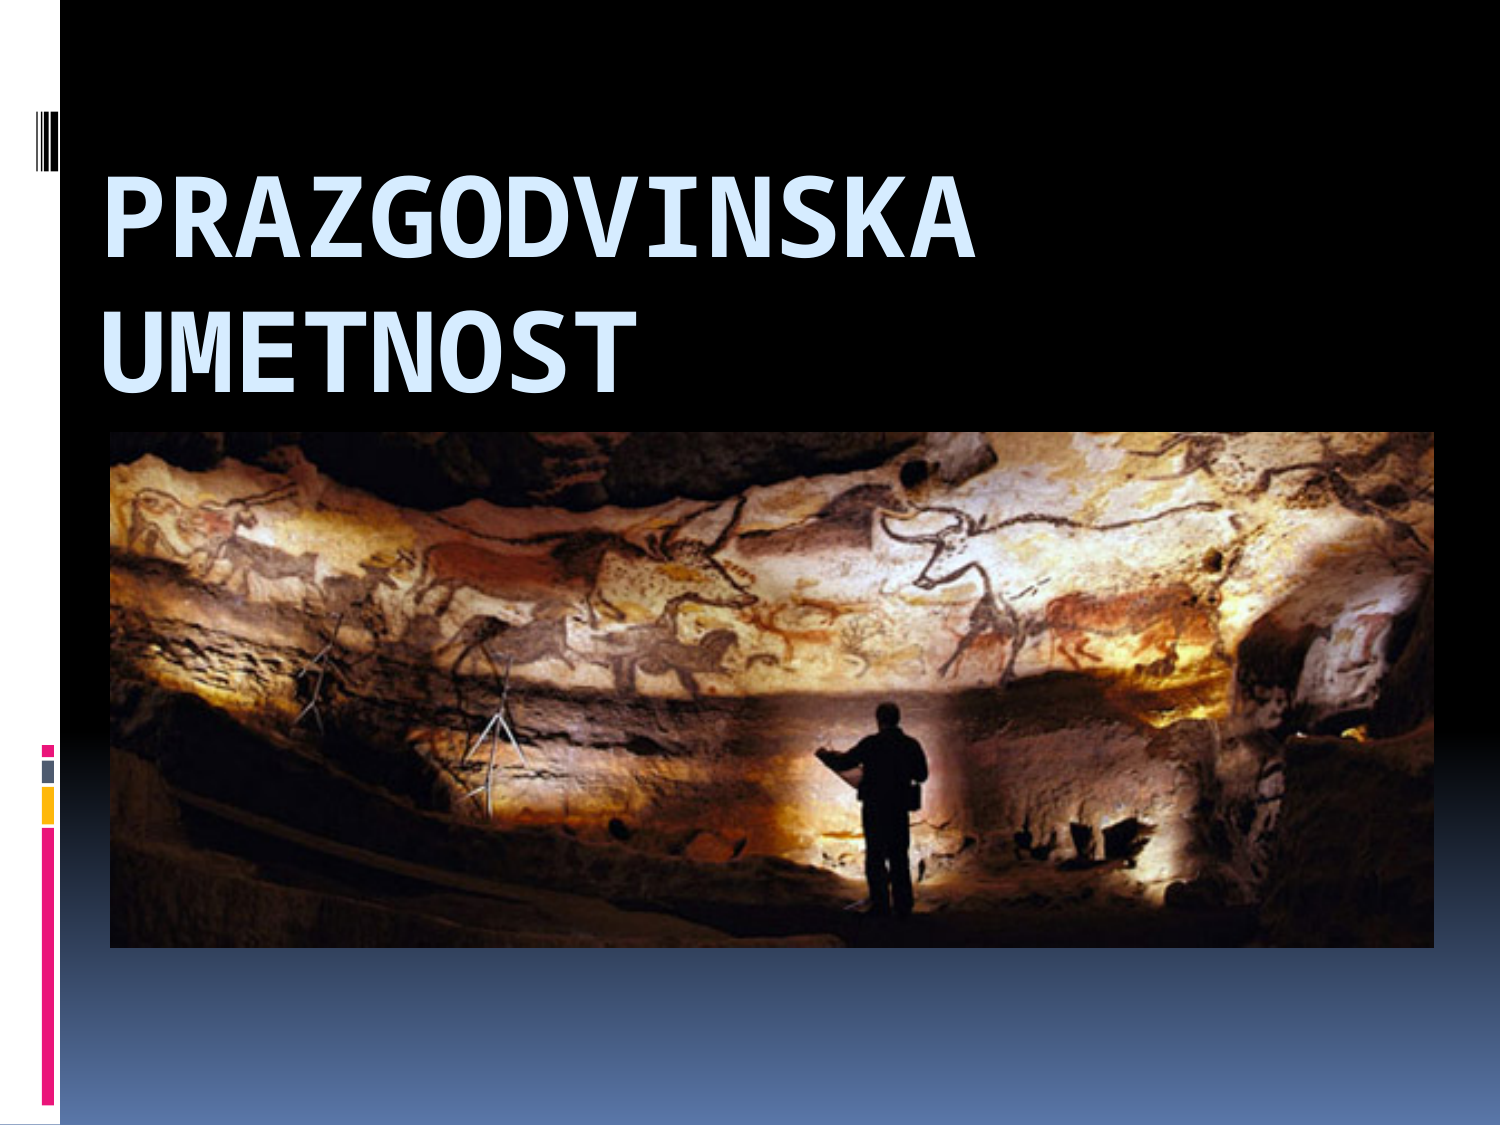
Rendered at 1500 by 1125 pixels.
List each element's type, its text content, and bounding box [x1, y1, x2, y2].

picture [110, 432, 1434, 948]
title PRAZGODVINSKA UMETNOST [84, 137, 1500, 462]
